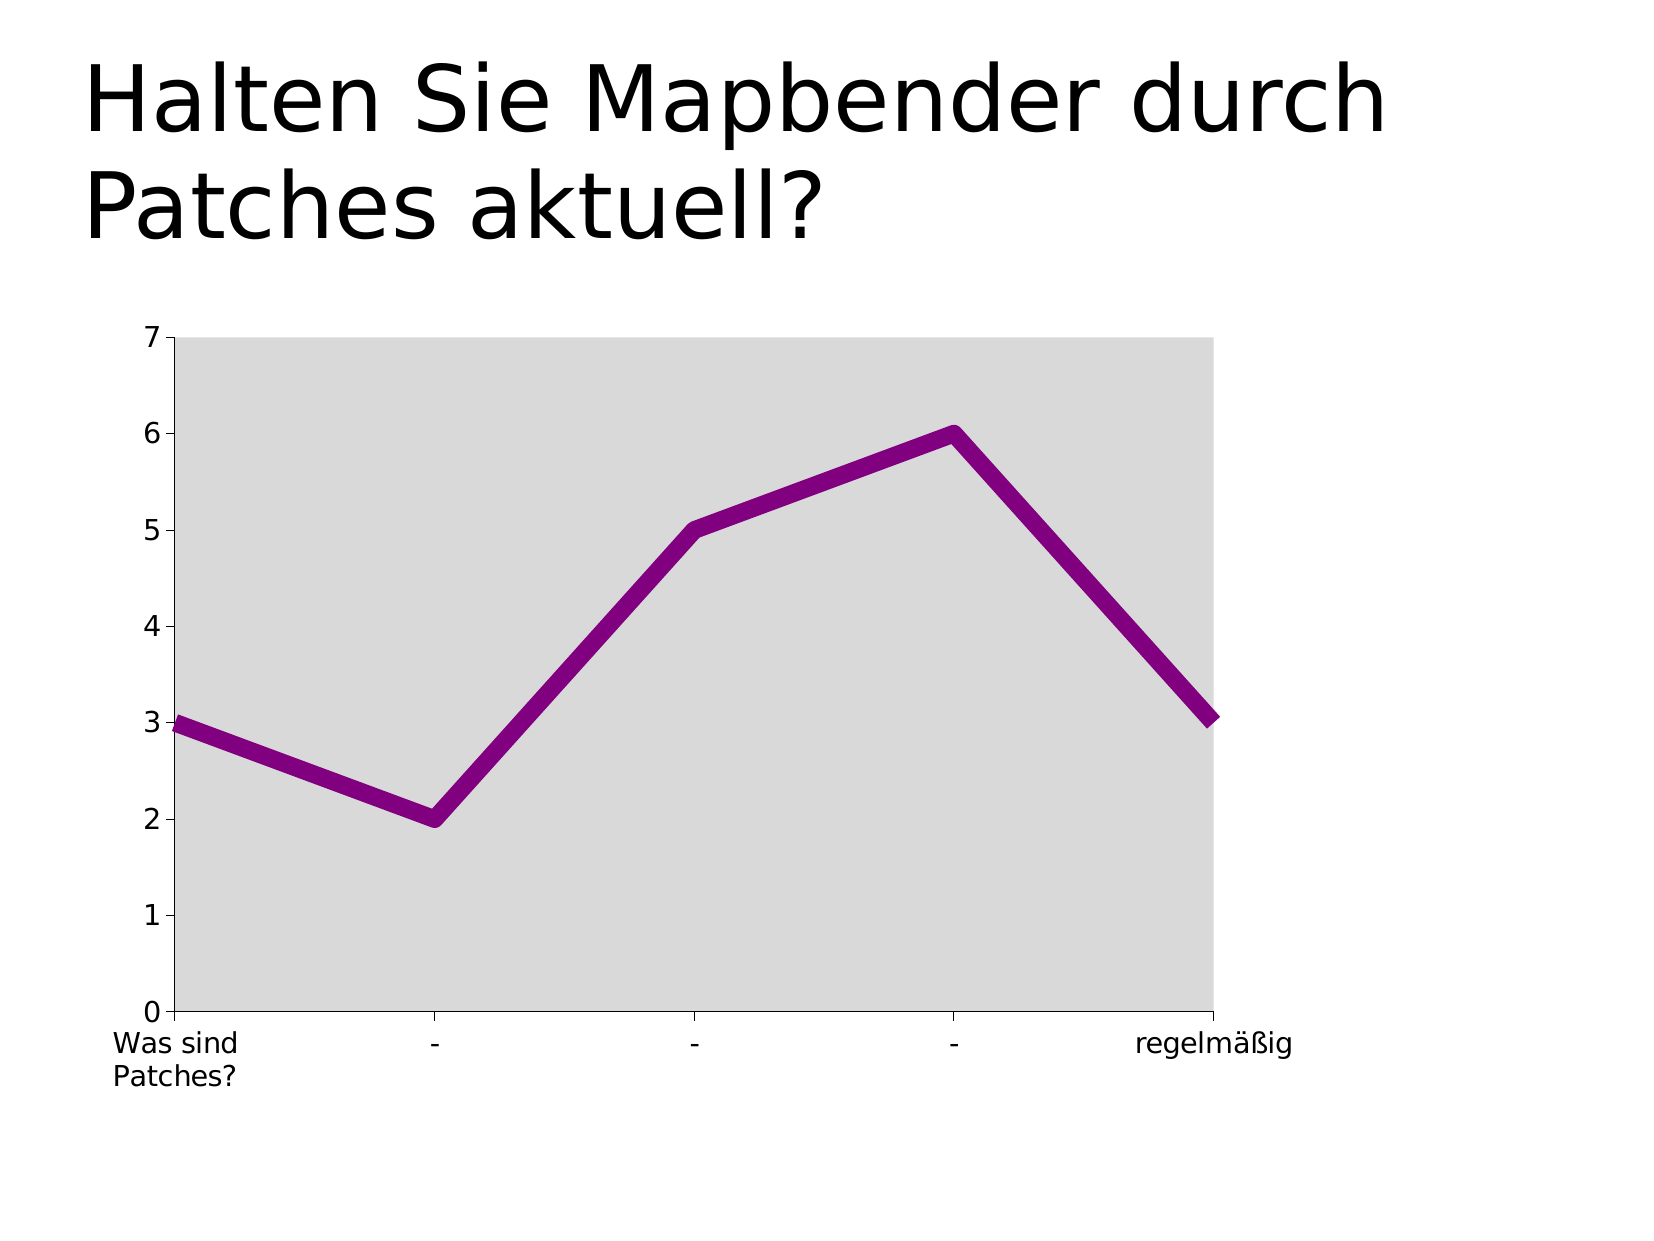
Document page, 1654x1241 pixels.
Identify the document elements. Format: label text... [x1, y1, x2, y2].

chart [82, 290, 1571, 1109]
title Halten Sie Mapbender durch Patches aktuell? [82, 45, 1571, 261]
